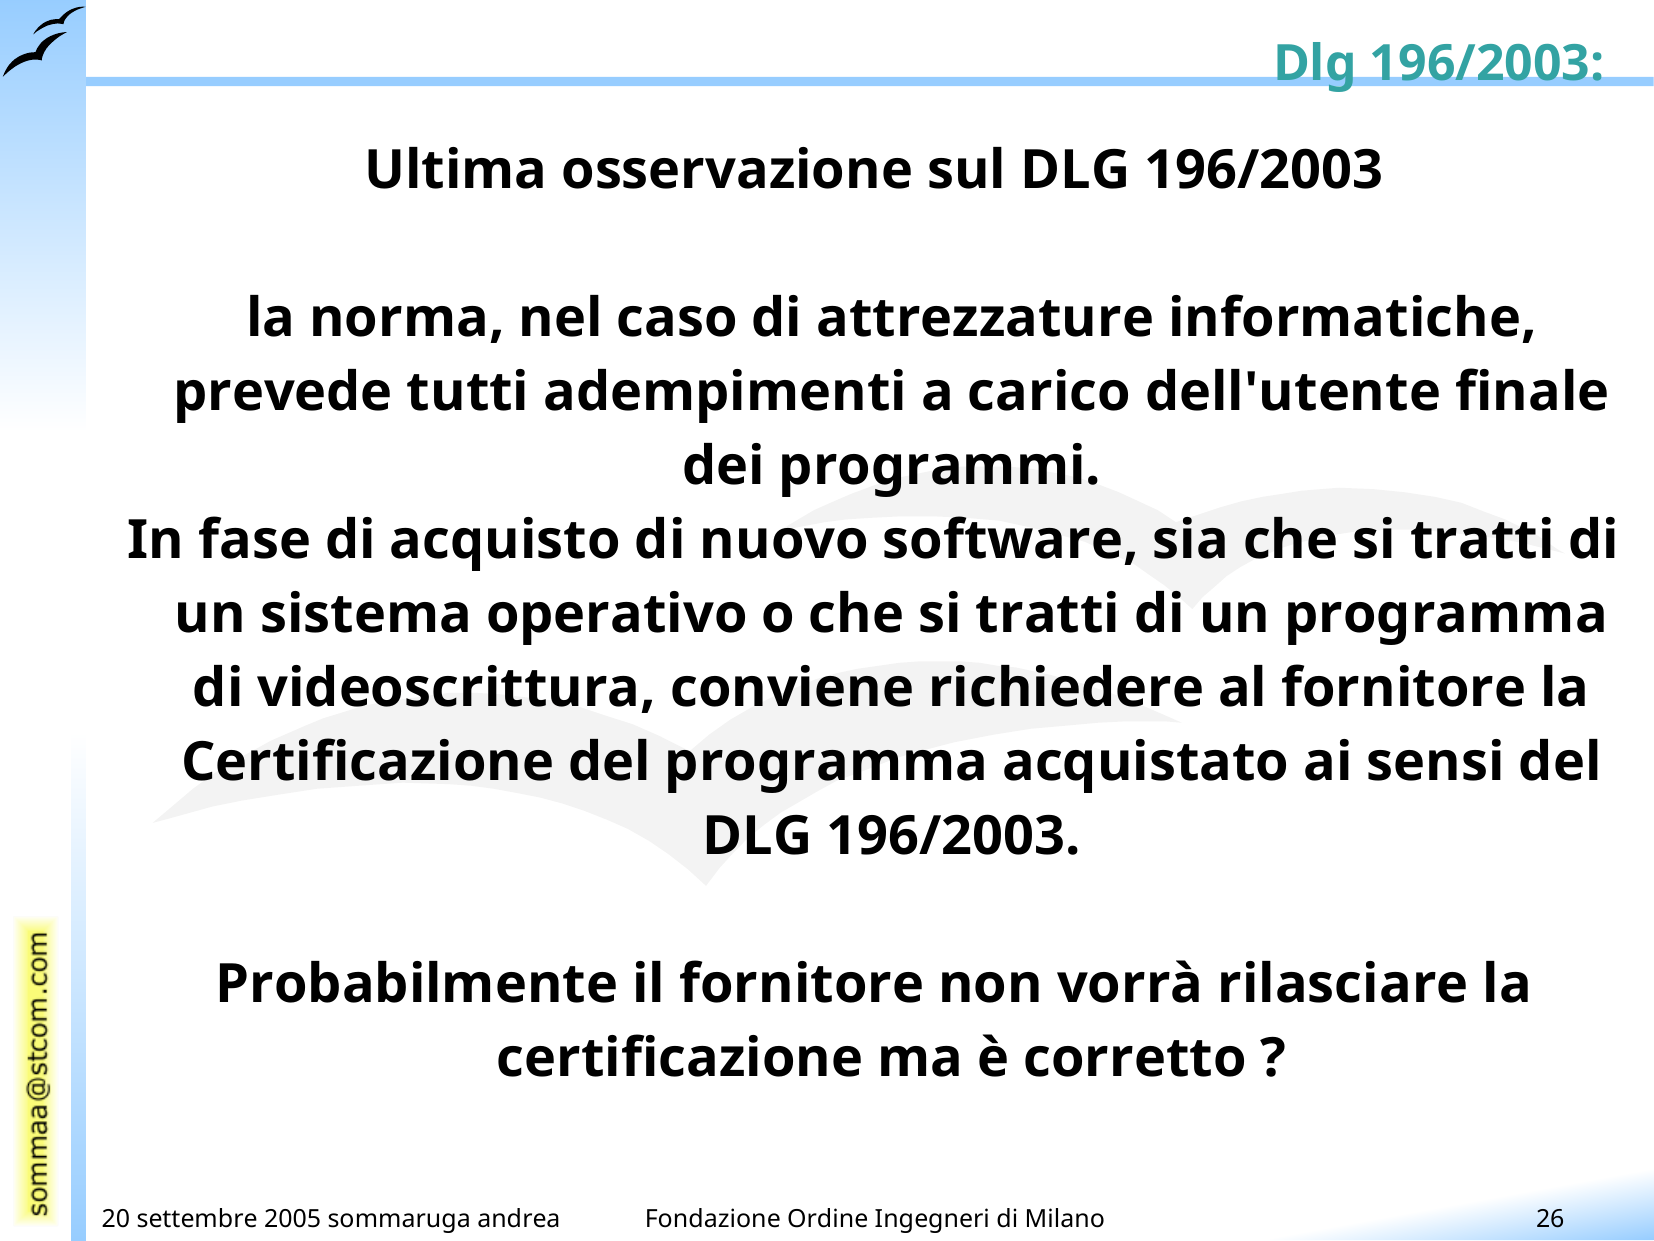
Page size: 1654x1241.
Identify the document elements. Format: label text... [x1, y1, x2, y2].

subtitle Ultima osservazione sul DLG 196/2003 la norma, nel caso di attrezzature informatiche, prevede tutti adempimenti a carico dell'utente finale dei programmi. In fase di acquisto di nuovo software, sia che si tratti di un sistema operativo o che si tratti di un programma di videoscrittura, conviene richiedere al fornitore la Certificazione del programma acquistato ai sensi del DLG 196/2003. Probabilmente il fornitore non vorrà rilasciare la certificazione ma è corretto ? [85, 134, 1628, 1163]
title Dlg 196/2003: [85, 0, 1654, 104]
picture [12, 915, 60, 1228]
